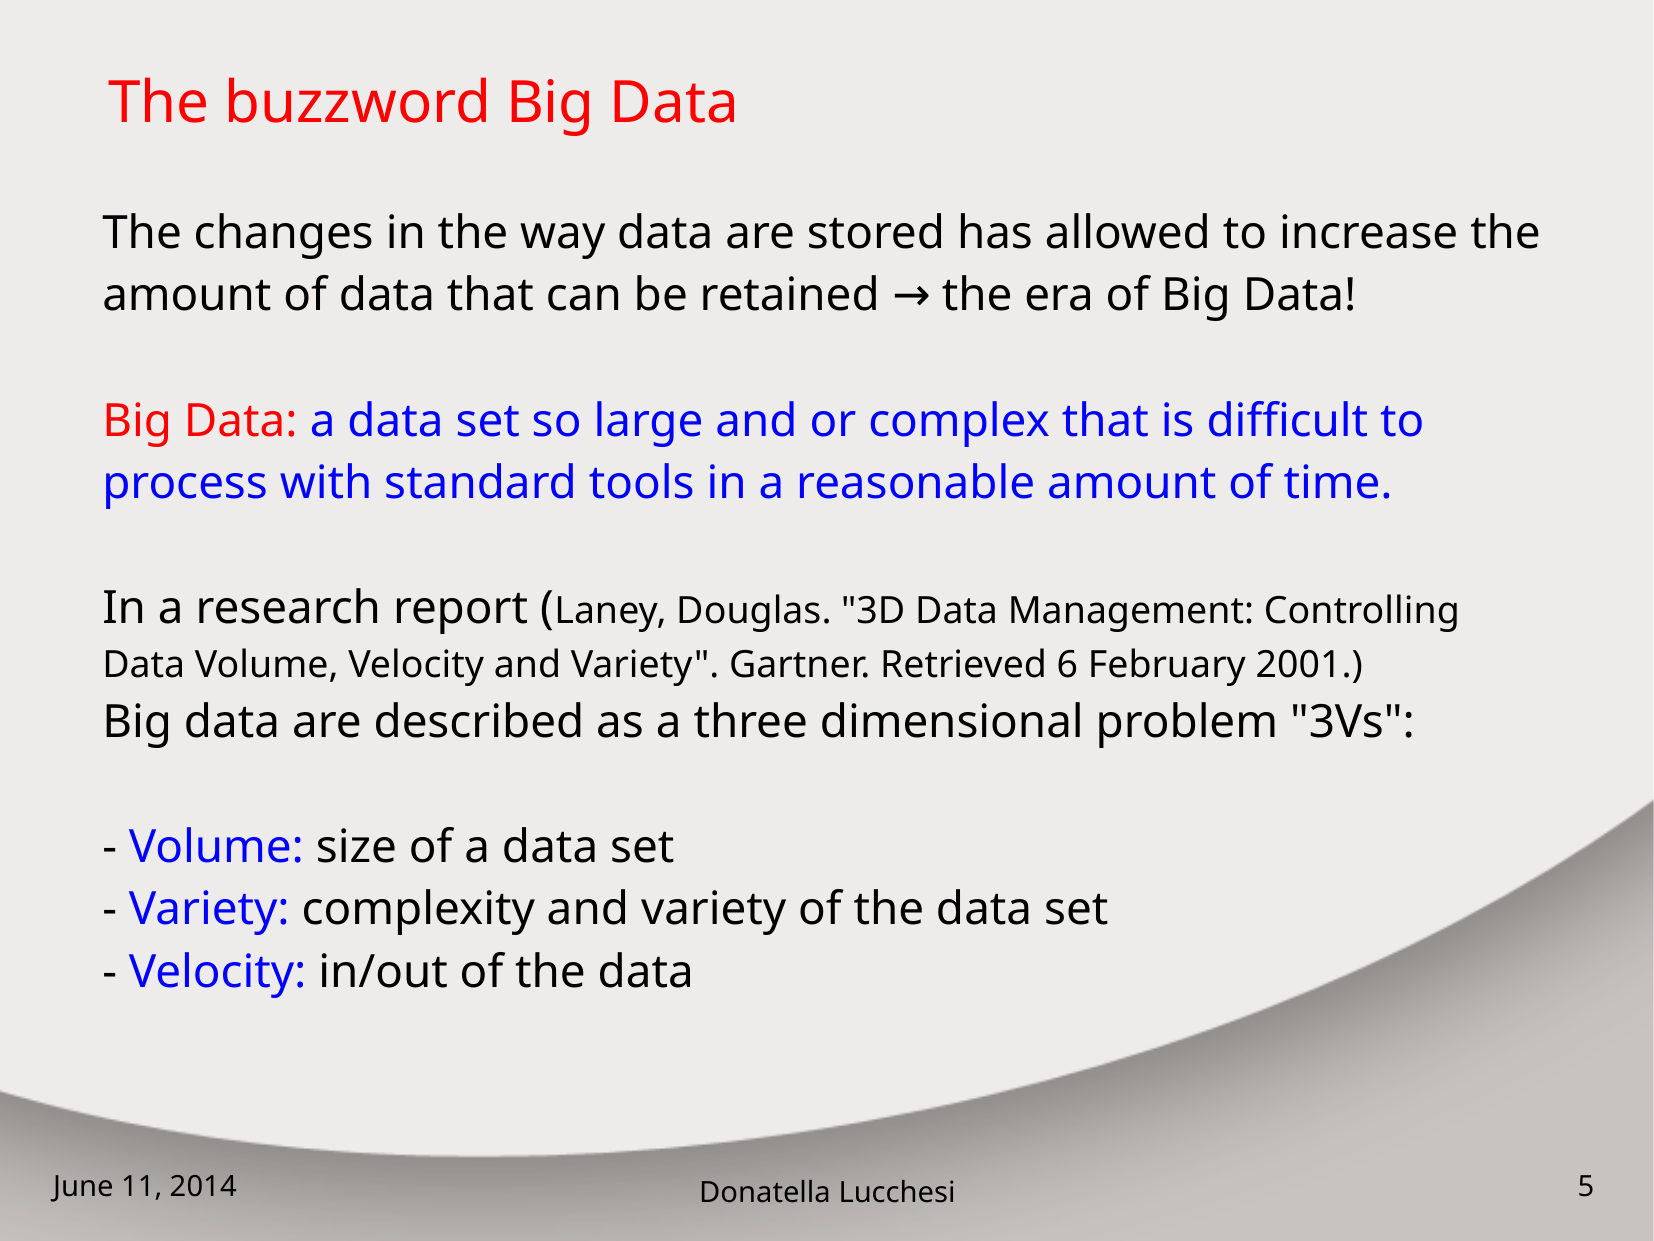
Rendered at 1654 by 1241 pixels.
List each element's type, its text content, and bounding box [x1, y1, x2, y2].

picture [0, 0, 1654, 1241]
text_box The changes in the way data are stored has allowed to increase the amount of data that can be retained → the era of Big Data! Big Data: a data set so large and or complex that is difficult to process with standard tools in a reasonable amount of time. In a research report (Laney, Douglas. "3D Data Management: Controlling Data Volume, Velocity and Variety". Gartner. Retrieved 6 February 2001.) Big data are described as a three dimensional problem "3Vs": - Volume: size of a data set - Variety: complexity and variety of the data set - Velocity: in/out of the data [87, 191, 1568, 1089]
text_box The buzzword Big Data [93, 53, 772, 150]
